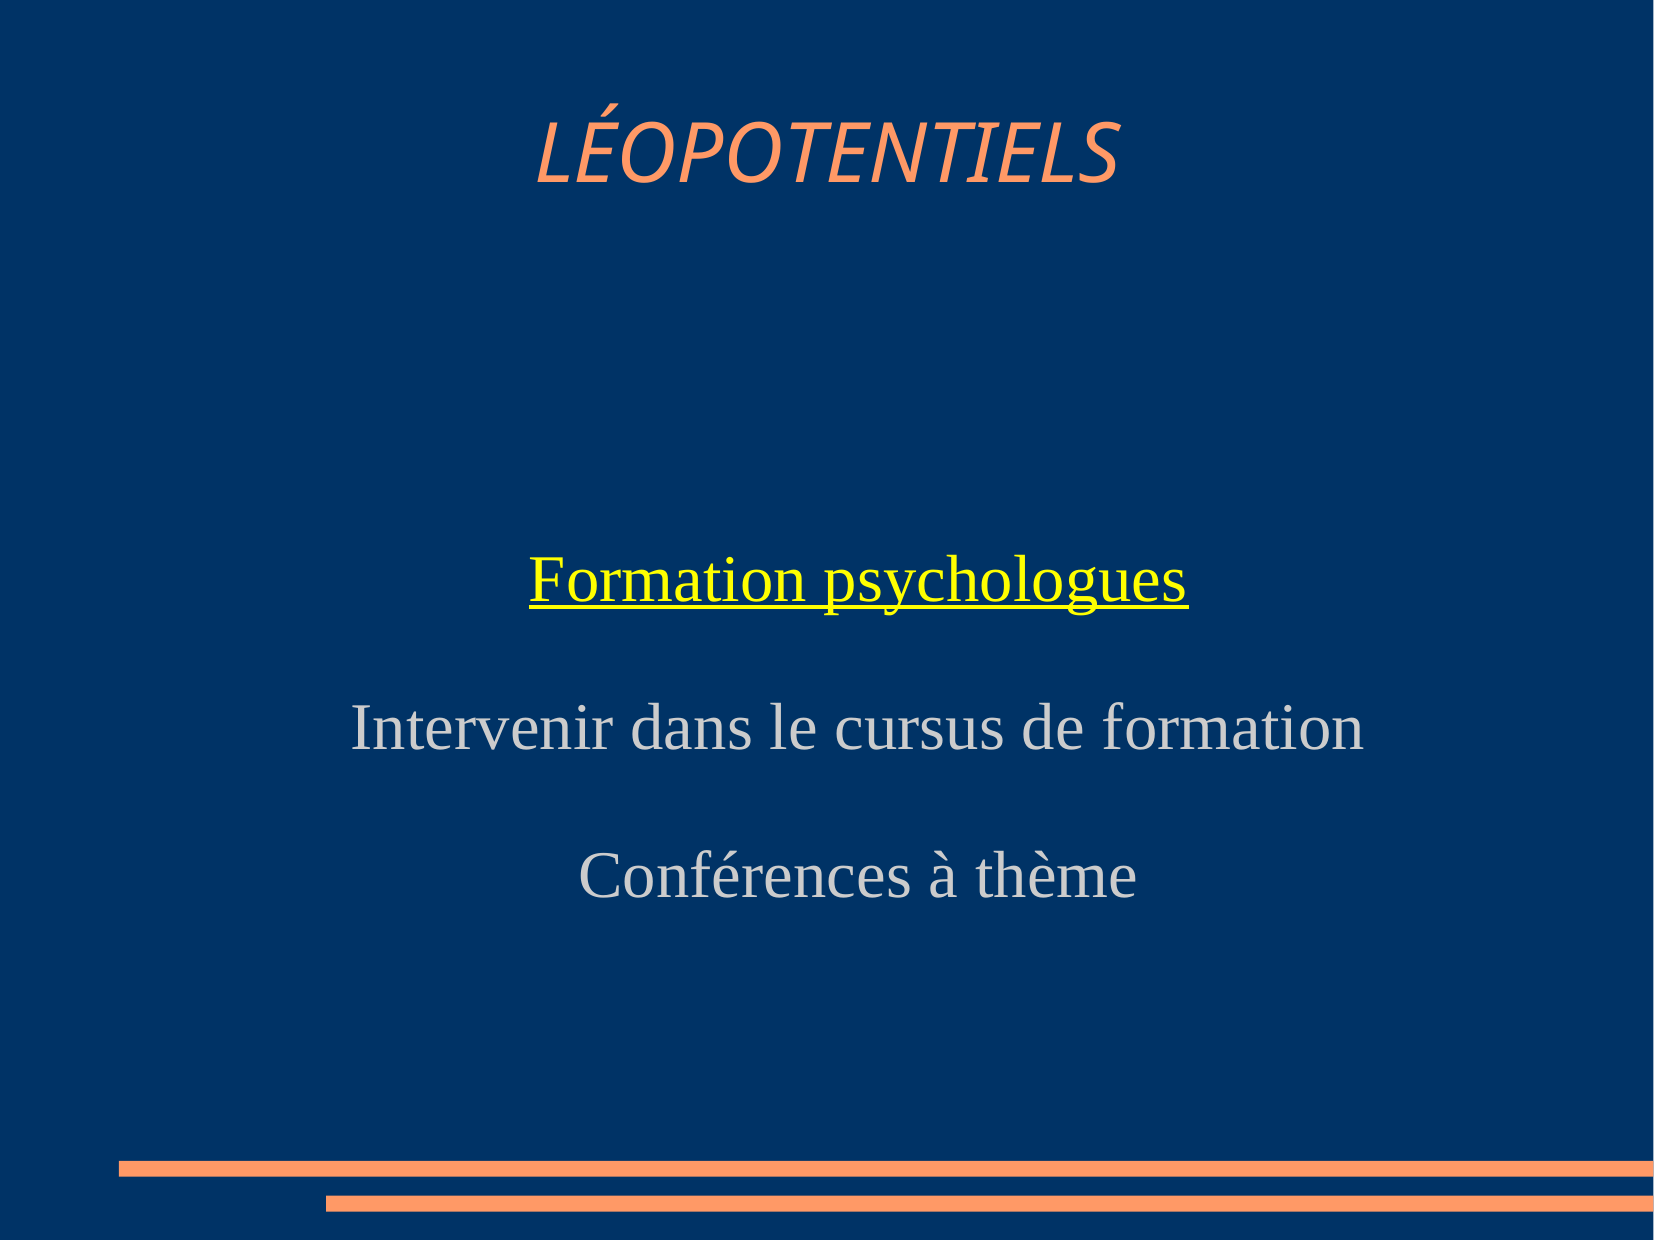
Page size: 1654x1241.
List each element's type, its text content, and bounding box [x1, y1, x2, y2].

subtitle Formation psychologues Intervenir dans le cursus de formation Conférences à thème [121, 329, 1561, 1125]
title LÉOPOTENTIELS [121, 53, 1534, 246]
